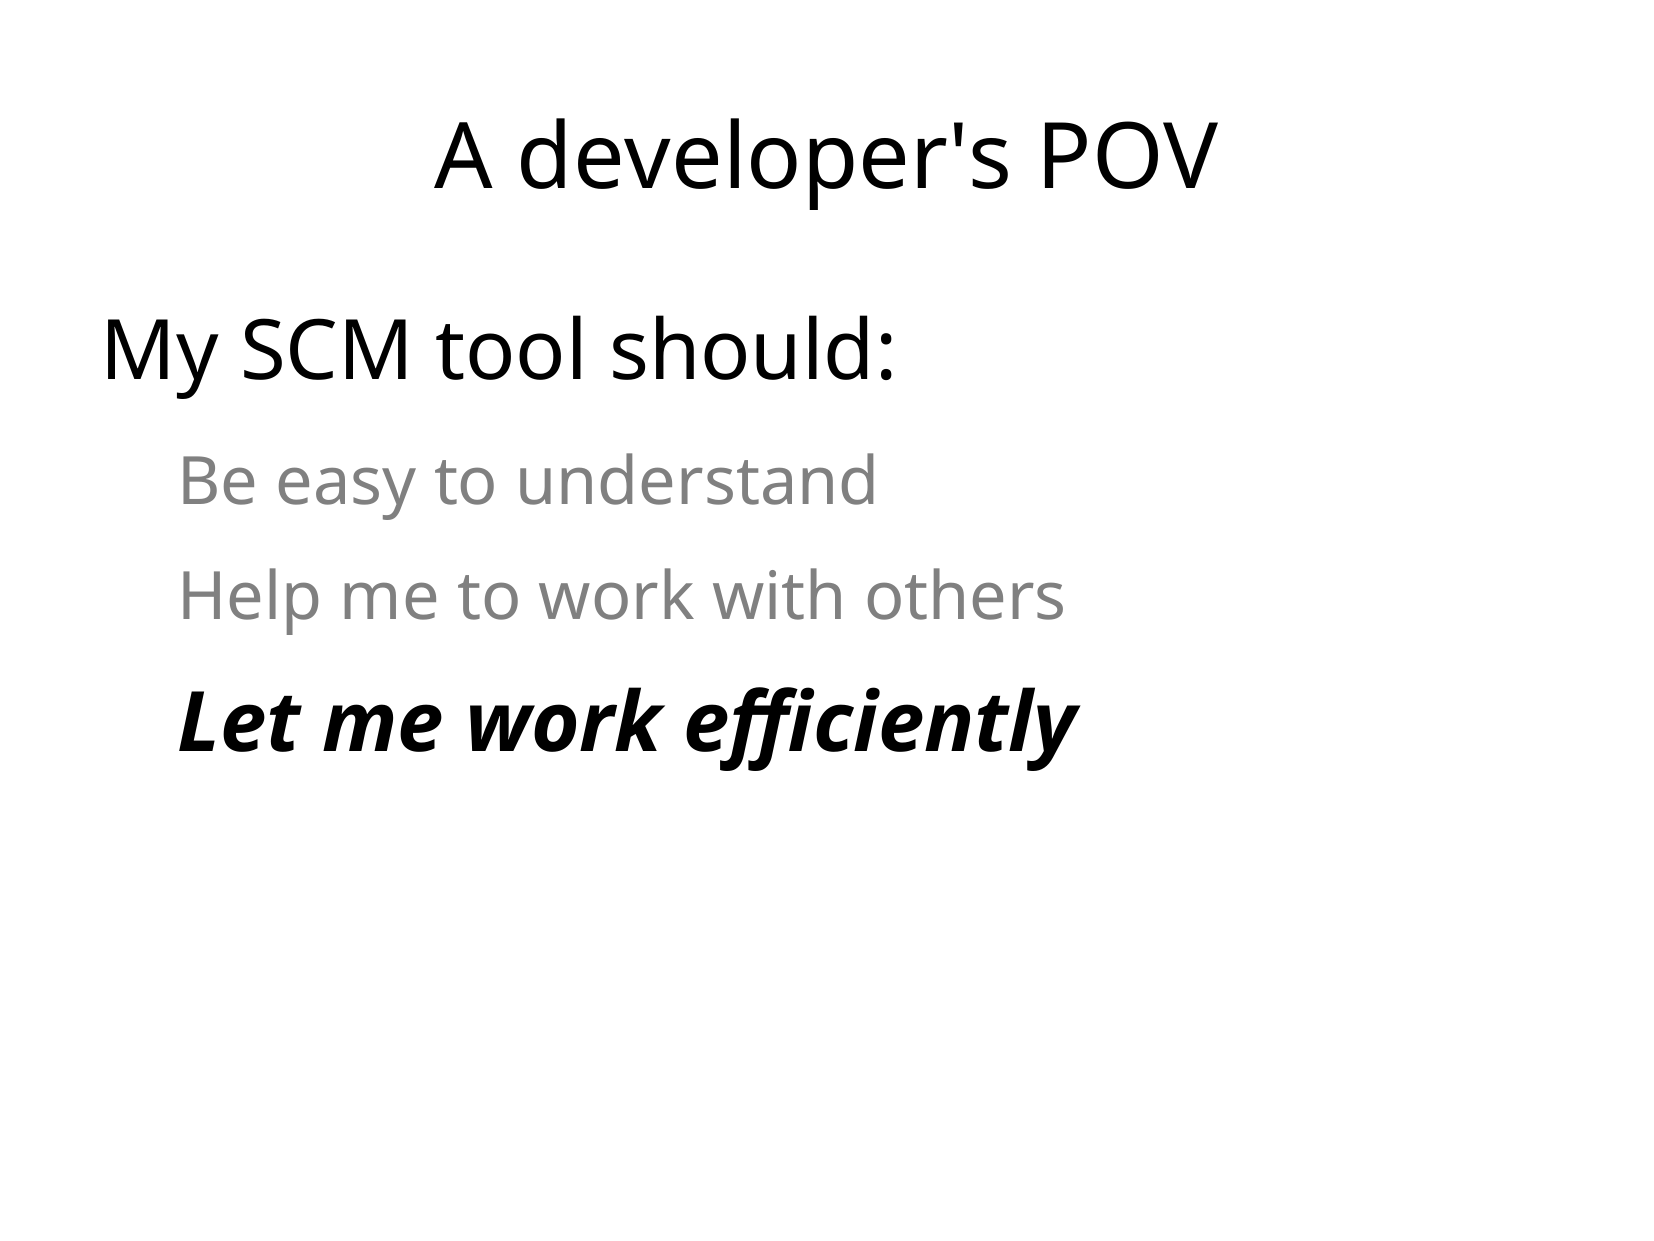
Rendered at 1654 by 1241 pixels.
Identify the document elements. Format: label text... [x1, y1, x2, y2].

title A developer's POV [82, 49, 1571, 257]
list My SCM tool should: Be easy to understand Help me to work with others Let me work efficiently [82, 290, 1571, 1109]
